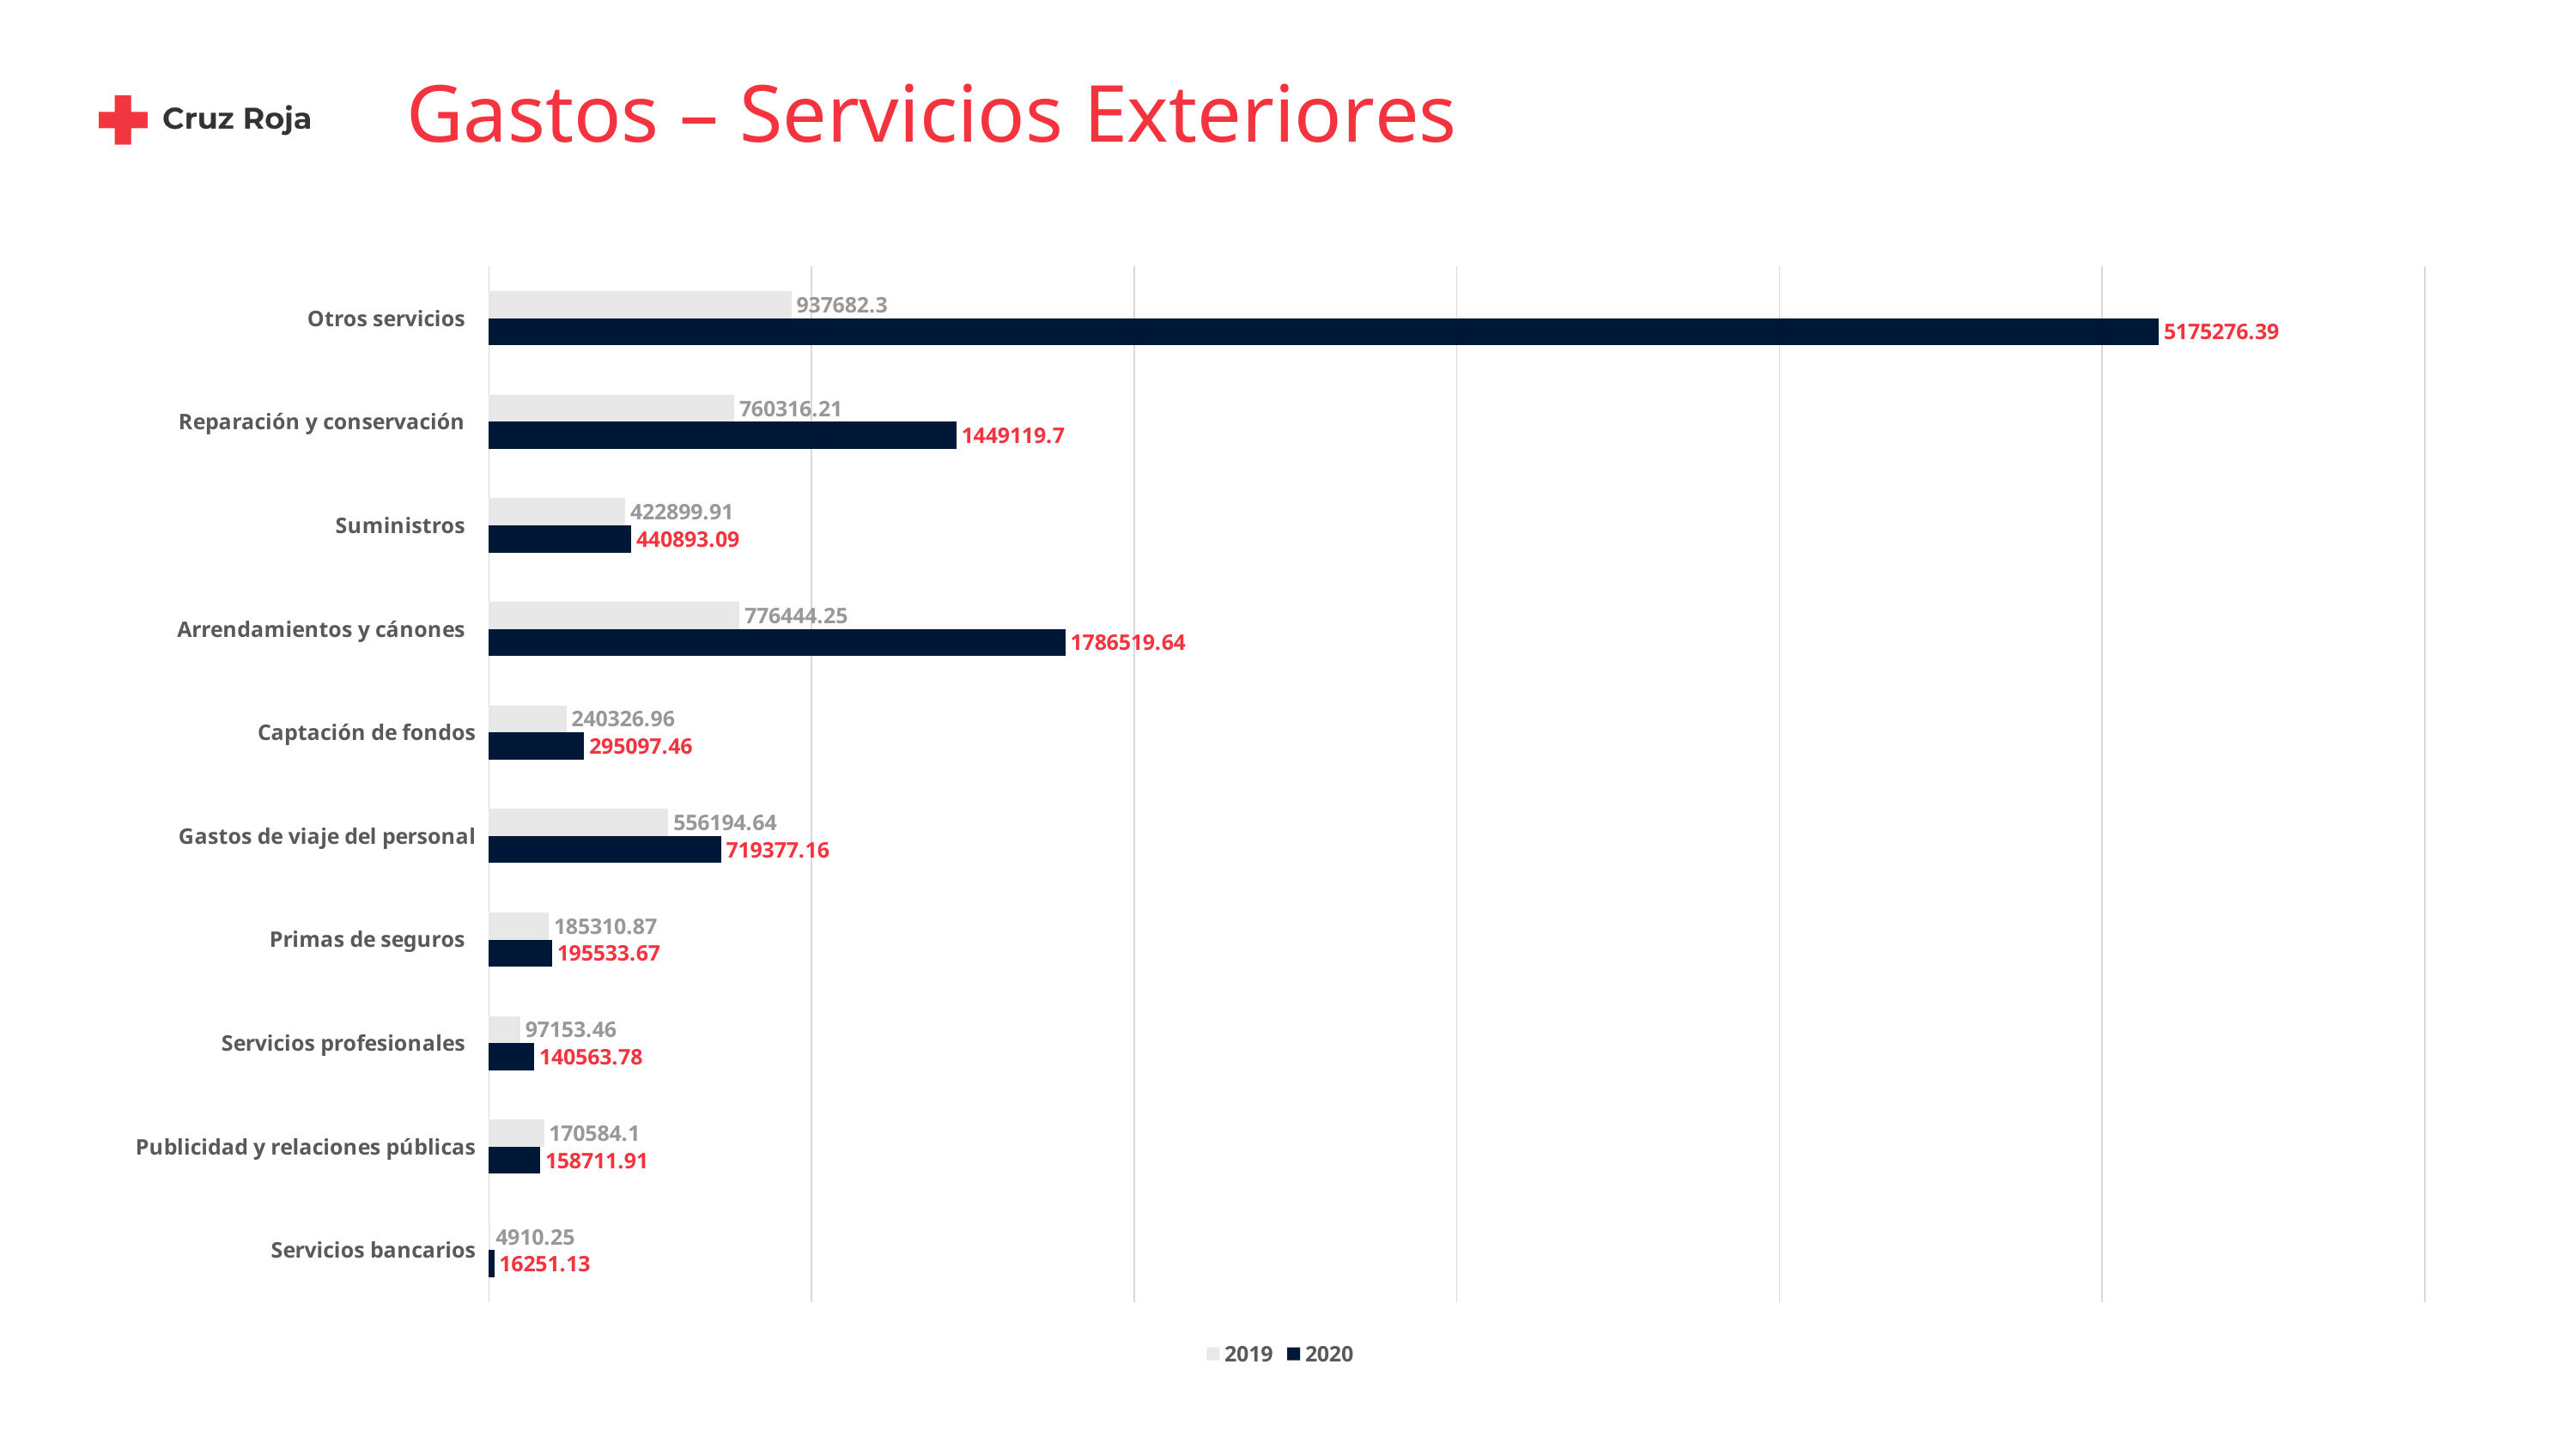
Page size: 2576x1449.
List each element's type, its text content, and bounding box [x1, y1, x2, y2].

chart [88, 244, 2473, 1374]
text_box Gastos – Servicios Exteriores [393, 75, 2501, 165]
